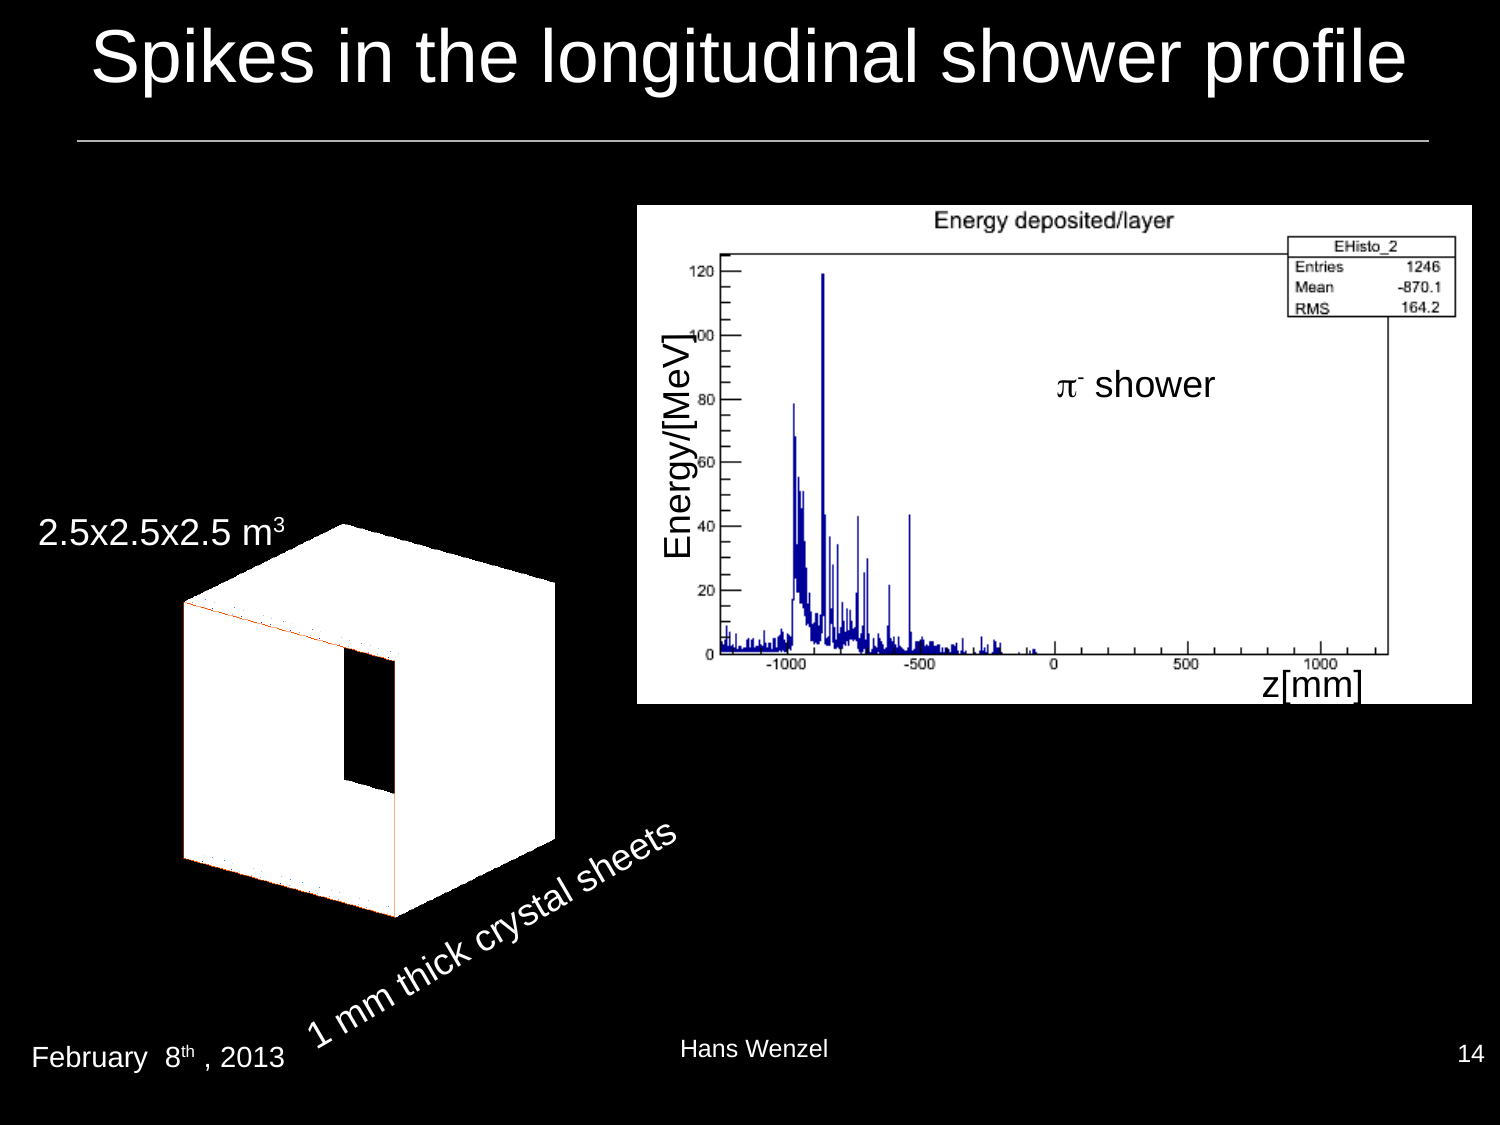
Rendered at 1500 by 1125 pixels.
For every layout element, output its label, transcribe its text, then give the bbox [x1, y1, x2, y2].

picture [542, 882, 638, 938]
picture [0, 205, 1472, 938]
text_box 1 mm thick crystal sheets [283, 789, 710, 1072]
title Spikes in the longitudinal shower profile [75, 0, 1425, 151]
text_box Energy/[MeV] [646, 318, 706, 576]
text_box p- shower [1042, 355, 1241, 420]
text_box z[mm] [1246, 655, 1379, 713]
text_box 2.5x2.5x2.5 m3 [23, 504, 301, 563]
